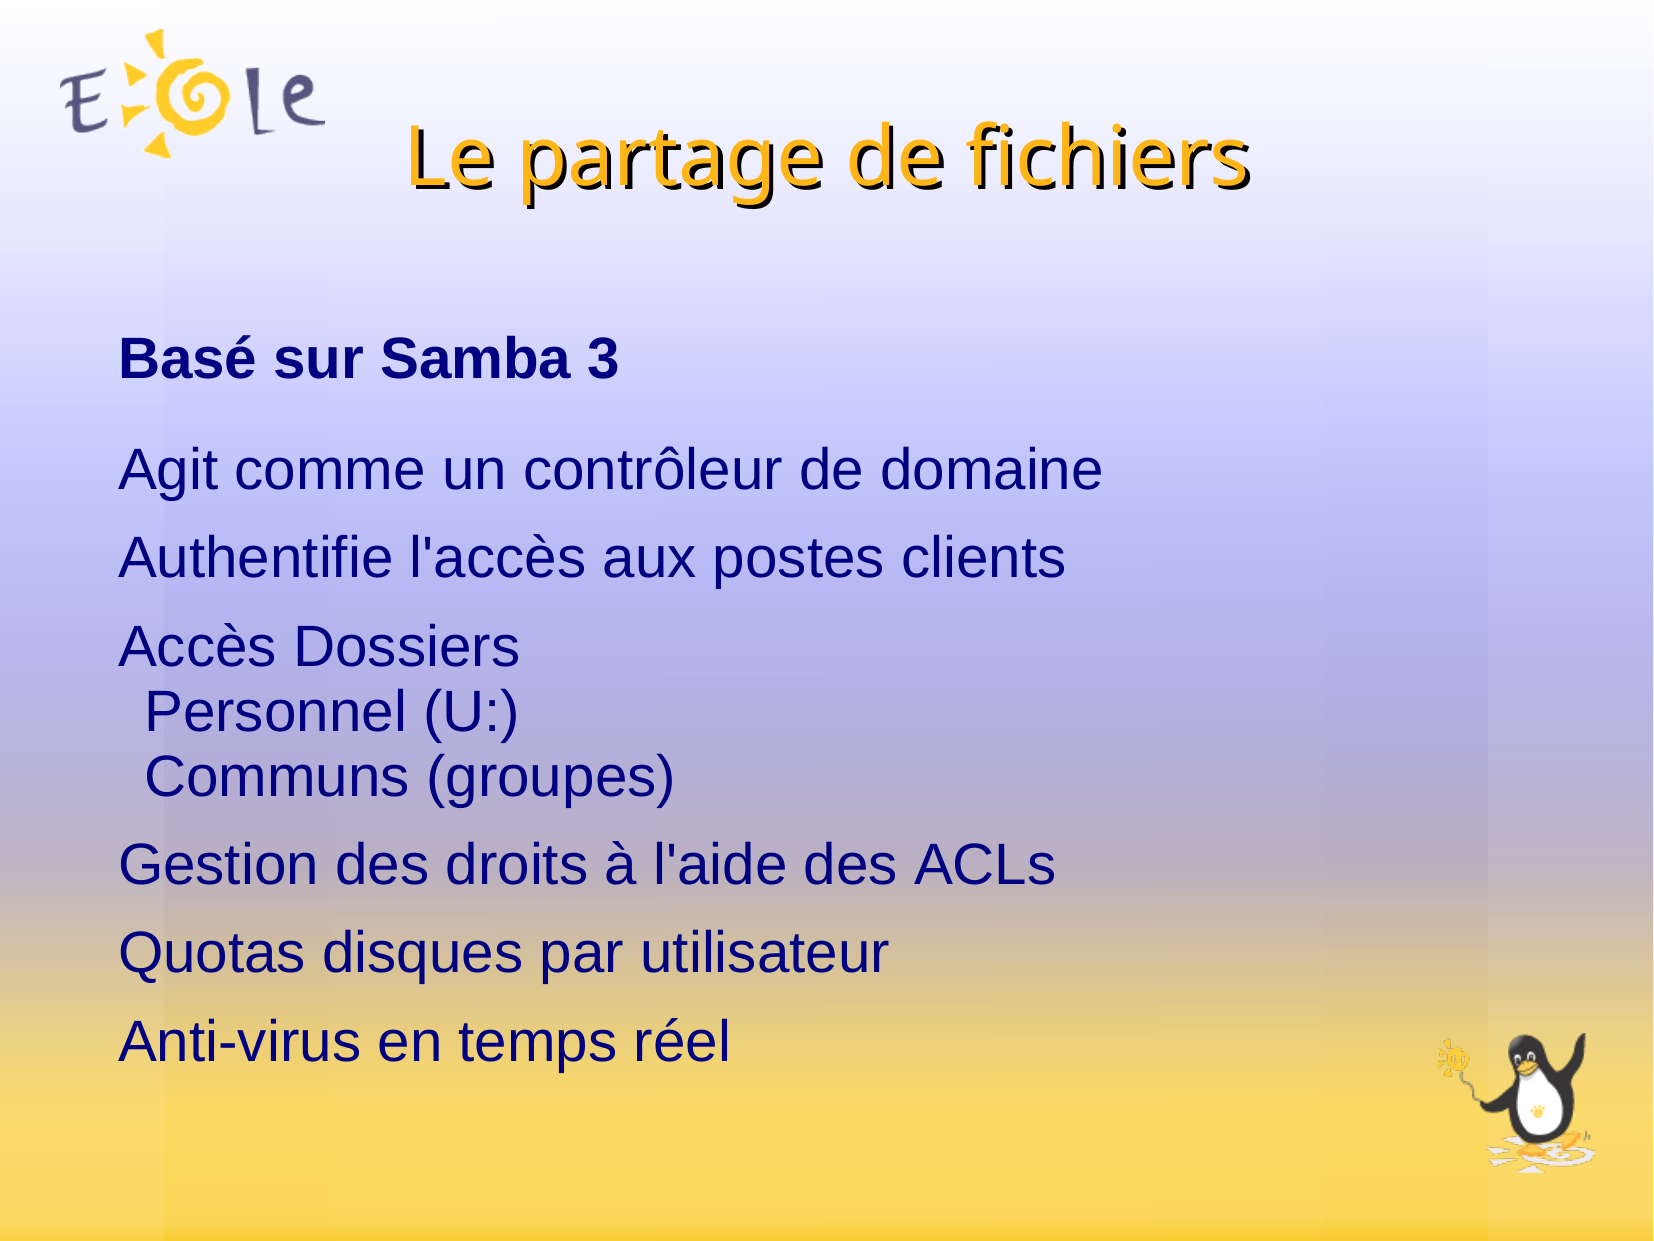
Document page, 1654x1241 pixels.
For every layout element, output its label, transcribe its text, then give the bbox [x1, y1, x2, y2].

subtitle Basé sur Samba 3 Agit comme un contrôleur de domaine Authentifie l'accès aux postes clients Accès Dossiers Personnel (U:) Communs (groupes) Gestion des droits à l'aide des ACLs Quotas disques par utilisateur Anti-virus en temps réel [82, 200, 1571, 1199]
picture [0, 0, 1654, 1241]
title Le partage de fichiers [82, 49, 1571, 200]
